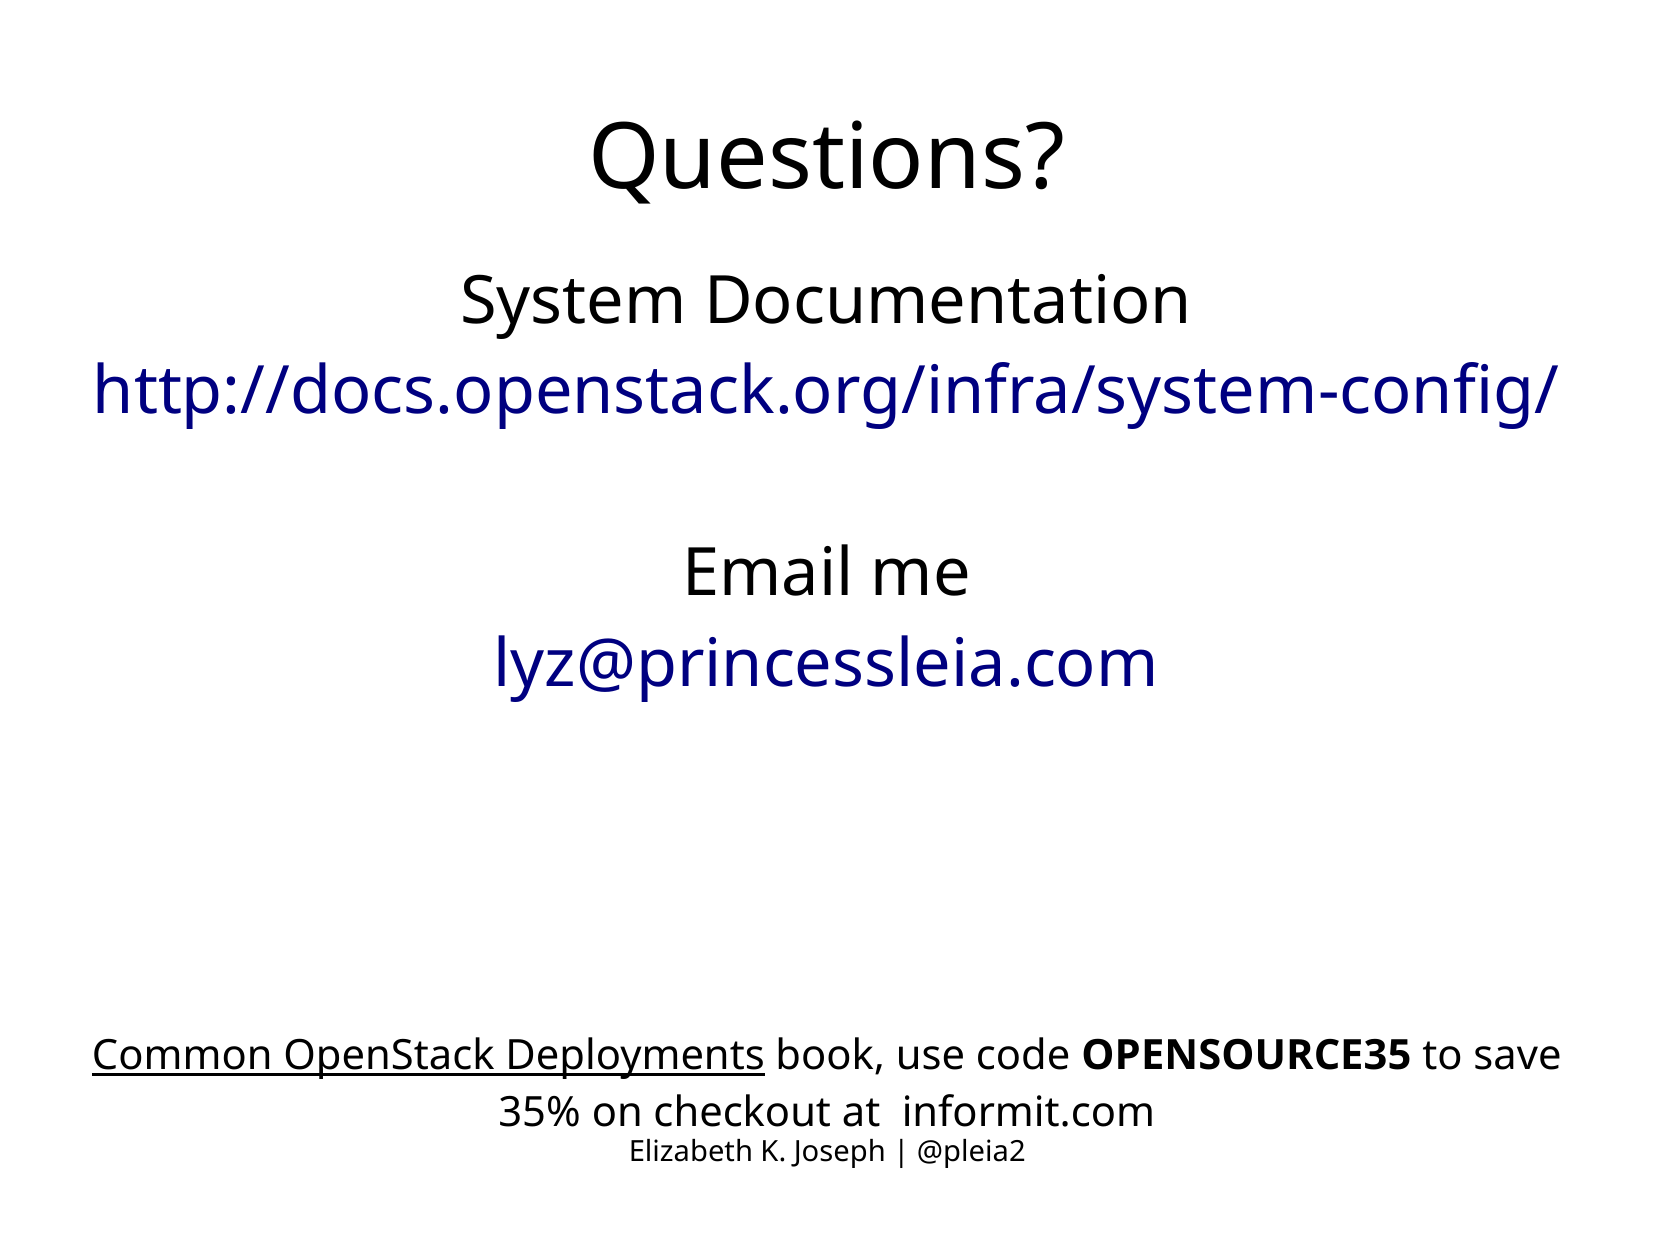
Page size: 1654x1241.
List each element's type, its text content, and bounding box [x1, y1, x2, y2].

title Questions? [82, 49, 1571, 247]
subtitle System Documentation http://docs.openstack.org/infra/system-config/ Email me lyz@princessleia.com Common OpenStack Deployments book, use code OPENSOURCE35 to save 35% on checkout at informit.com [82, 247, 1571, 1053]
